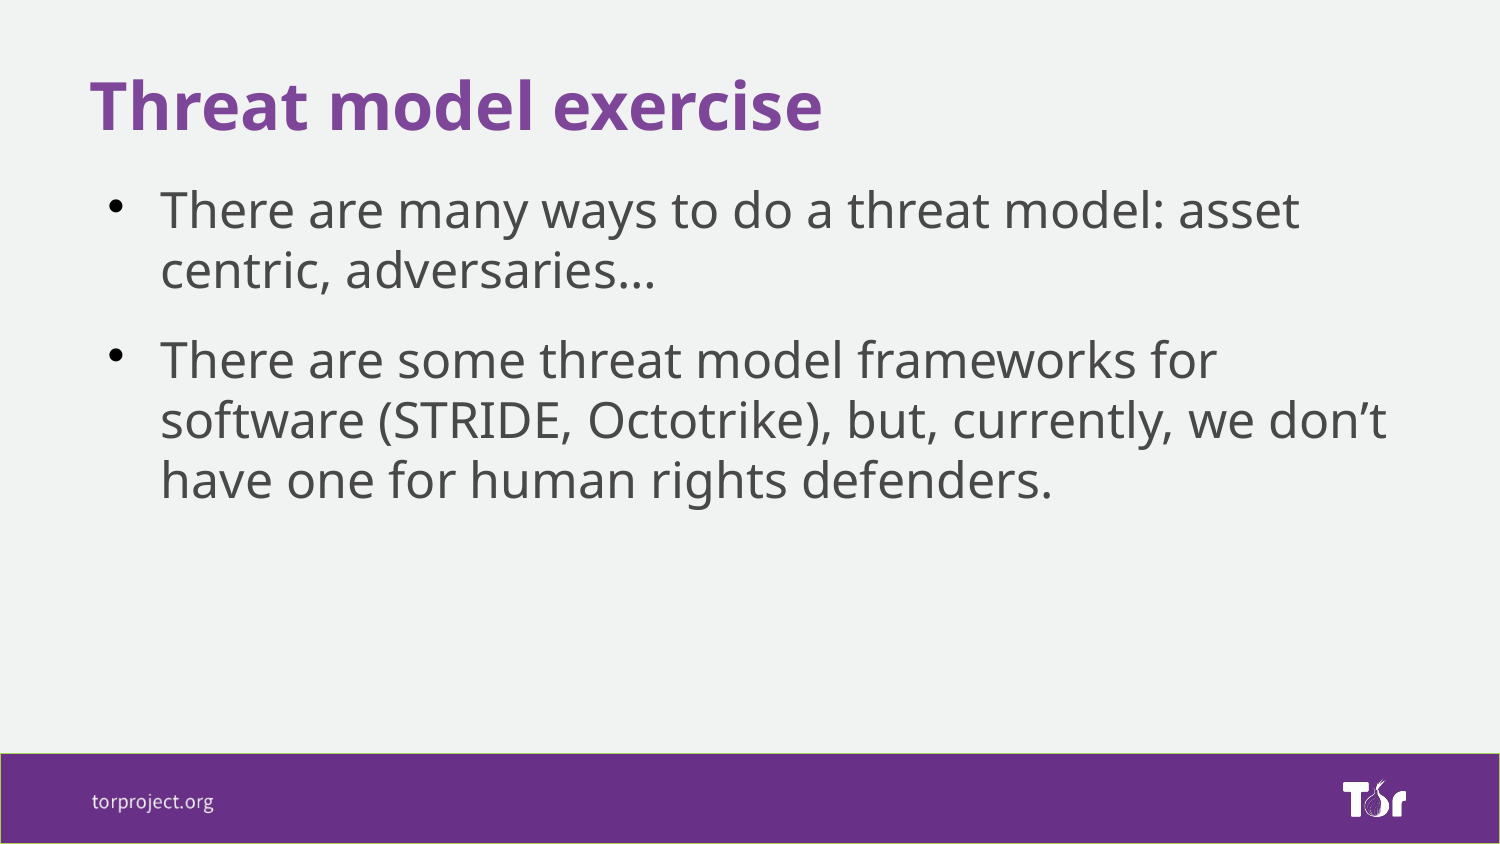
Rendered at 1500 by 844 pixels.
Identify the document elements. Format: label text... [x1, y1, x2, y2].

text_box There are many ways to do a threat model: asset centric, adversaries… There are some threat model frameworks for software (STRIDE, Octotrike), but, currently, we don’t have one for human rights defenders. [74, 171, 1425, 729]
picture [75, 780, 604, 821]
picture [1343, 778, 1406, 817]
text_box Threat model exercise [74, 33, 1425, 171]
